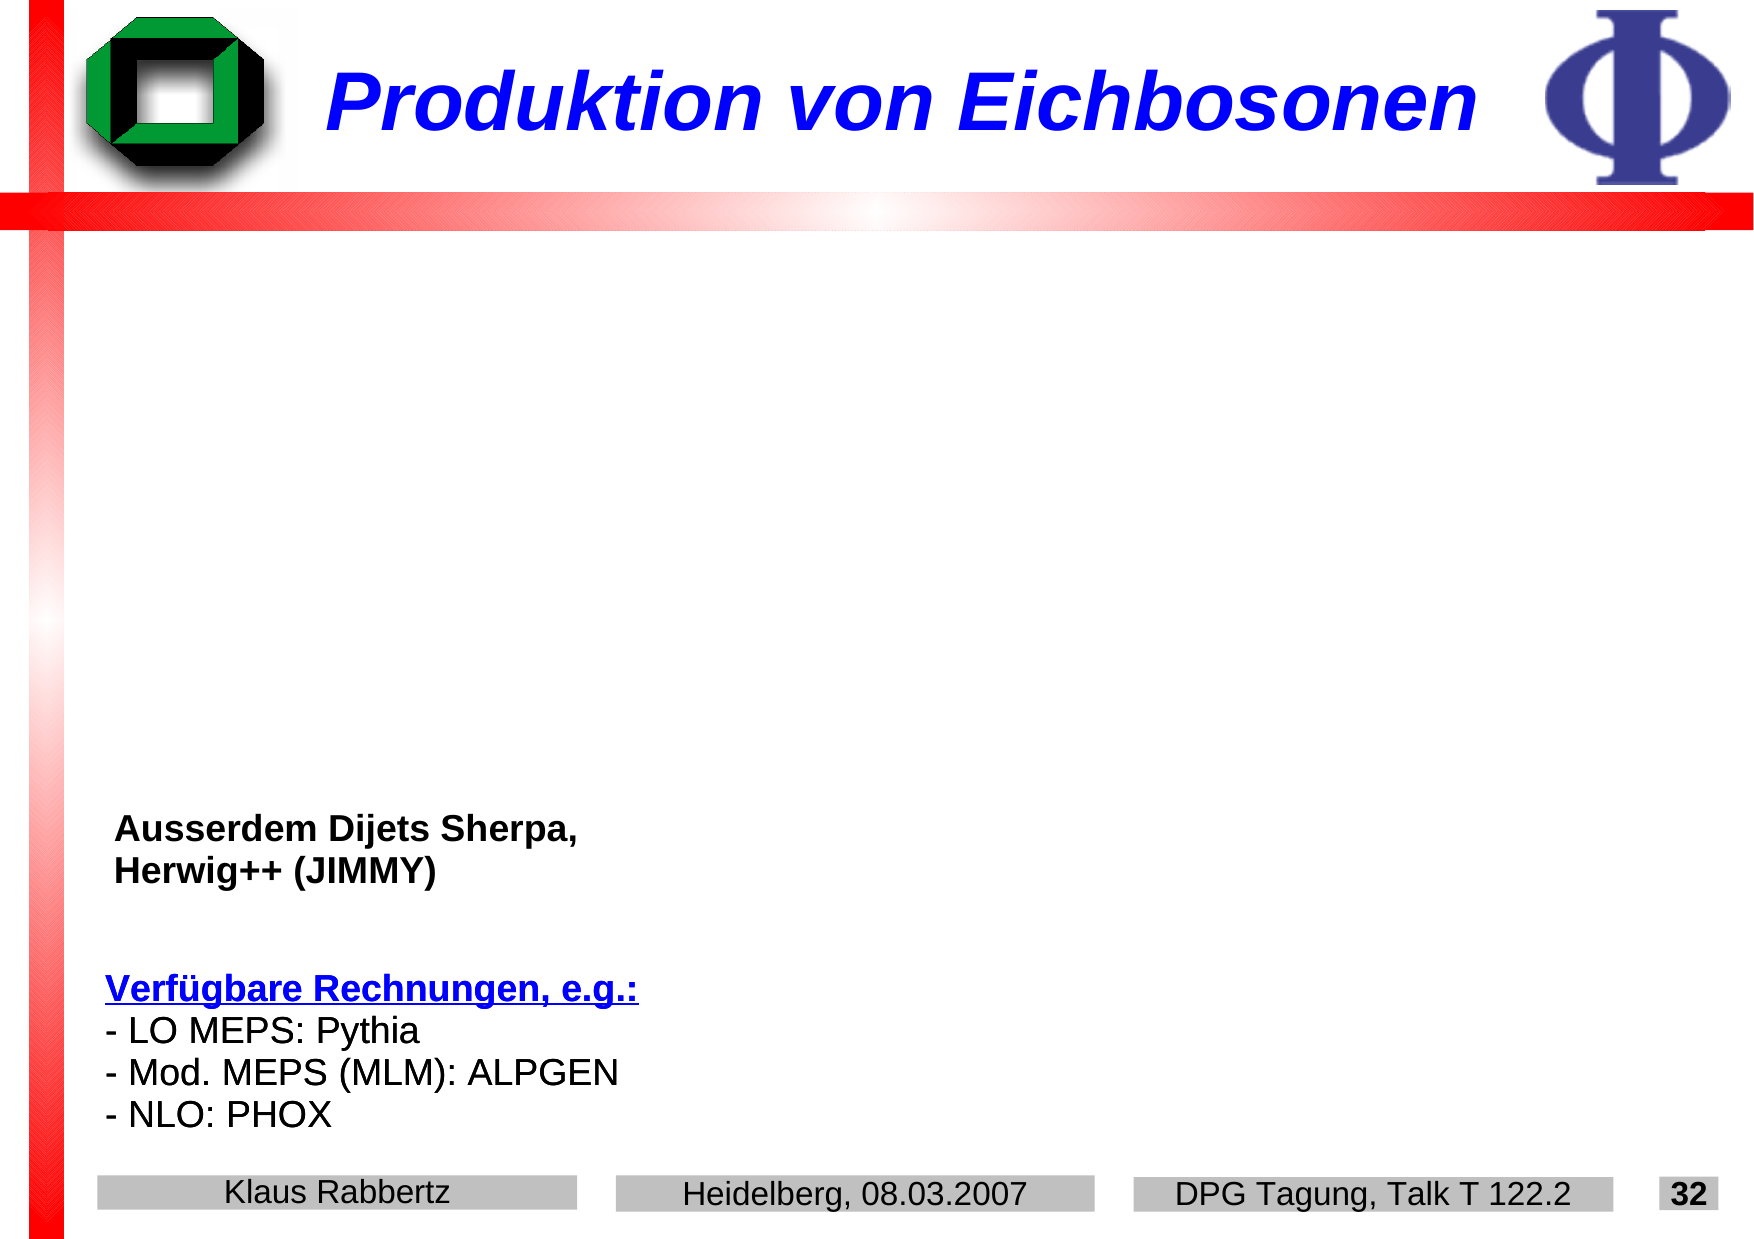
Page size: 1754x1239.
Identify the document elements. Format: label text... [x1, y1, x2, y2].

text_box Verfügbare Rechnungen, e.g.: - LO MEPS: Pythia - Mod. MEPS (MLM): ALPGEN - NLO: PHOX [93, 955, 652, 1148]
text_box Ausserdem Dijets Sherpa, Herwig++ (JIMMY) [102, 796, 590, 904]
title Produktion von Eichbosonen [272, 21, 1534, 183]
picture [1545, 10, 1731, 185]
picture [64, 9, 299, 192]
